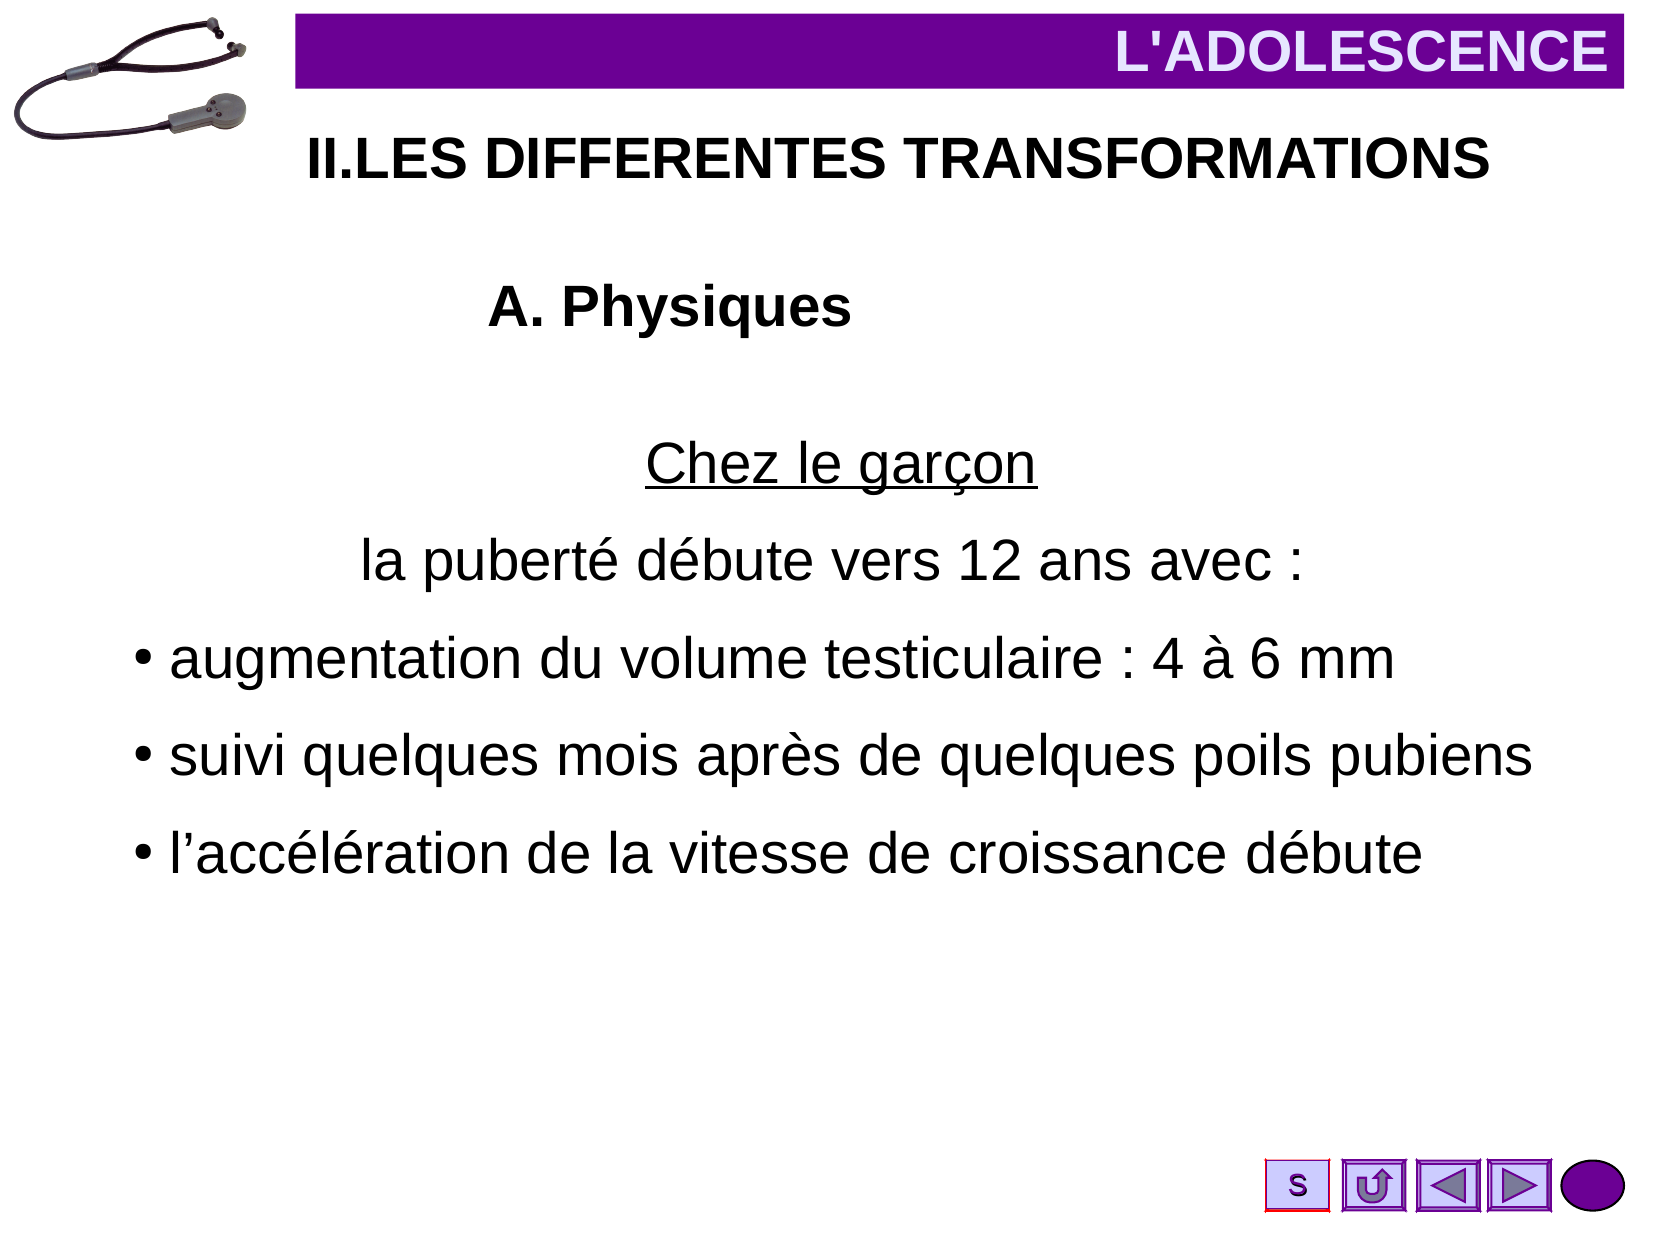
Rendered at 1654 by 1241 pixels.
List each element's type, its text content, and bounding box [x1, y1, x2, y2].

text_box L'ADOLESCENCE [295, 13, 1625, 89]
text_box II.LES DIFFERENTES TRANSFORMATIONS [291, 118, 1506, 200]
text_box Chez le garçon la puberté débute vers 12 ans avec : augmentation du volume testiculaire : 4 à 6 mm suivi quelques mois après de quelques poils pubiens l’accélération de la vitesse de croissance débute [118, 390, 1565, 859]
picture [8, 8, 260, 153]
text_box [1561, 1160, 1625, 1211]
text_box A. Physiques [472, 265, 869, 346]
